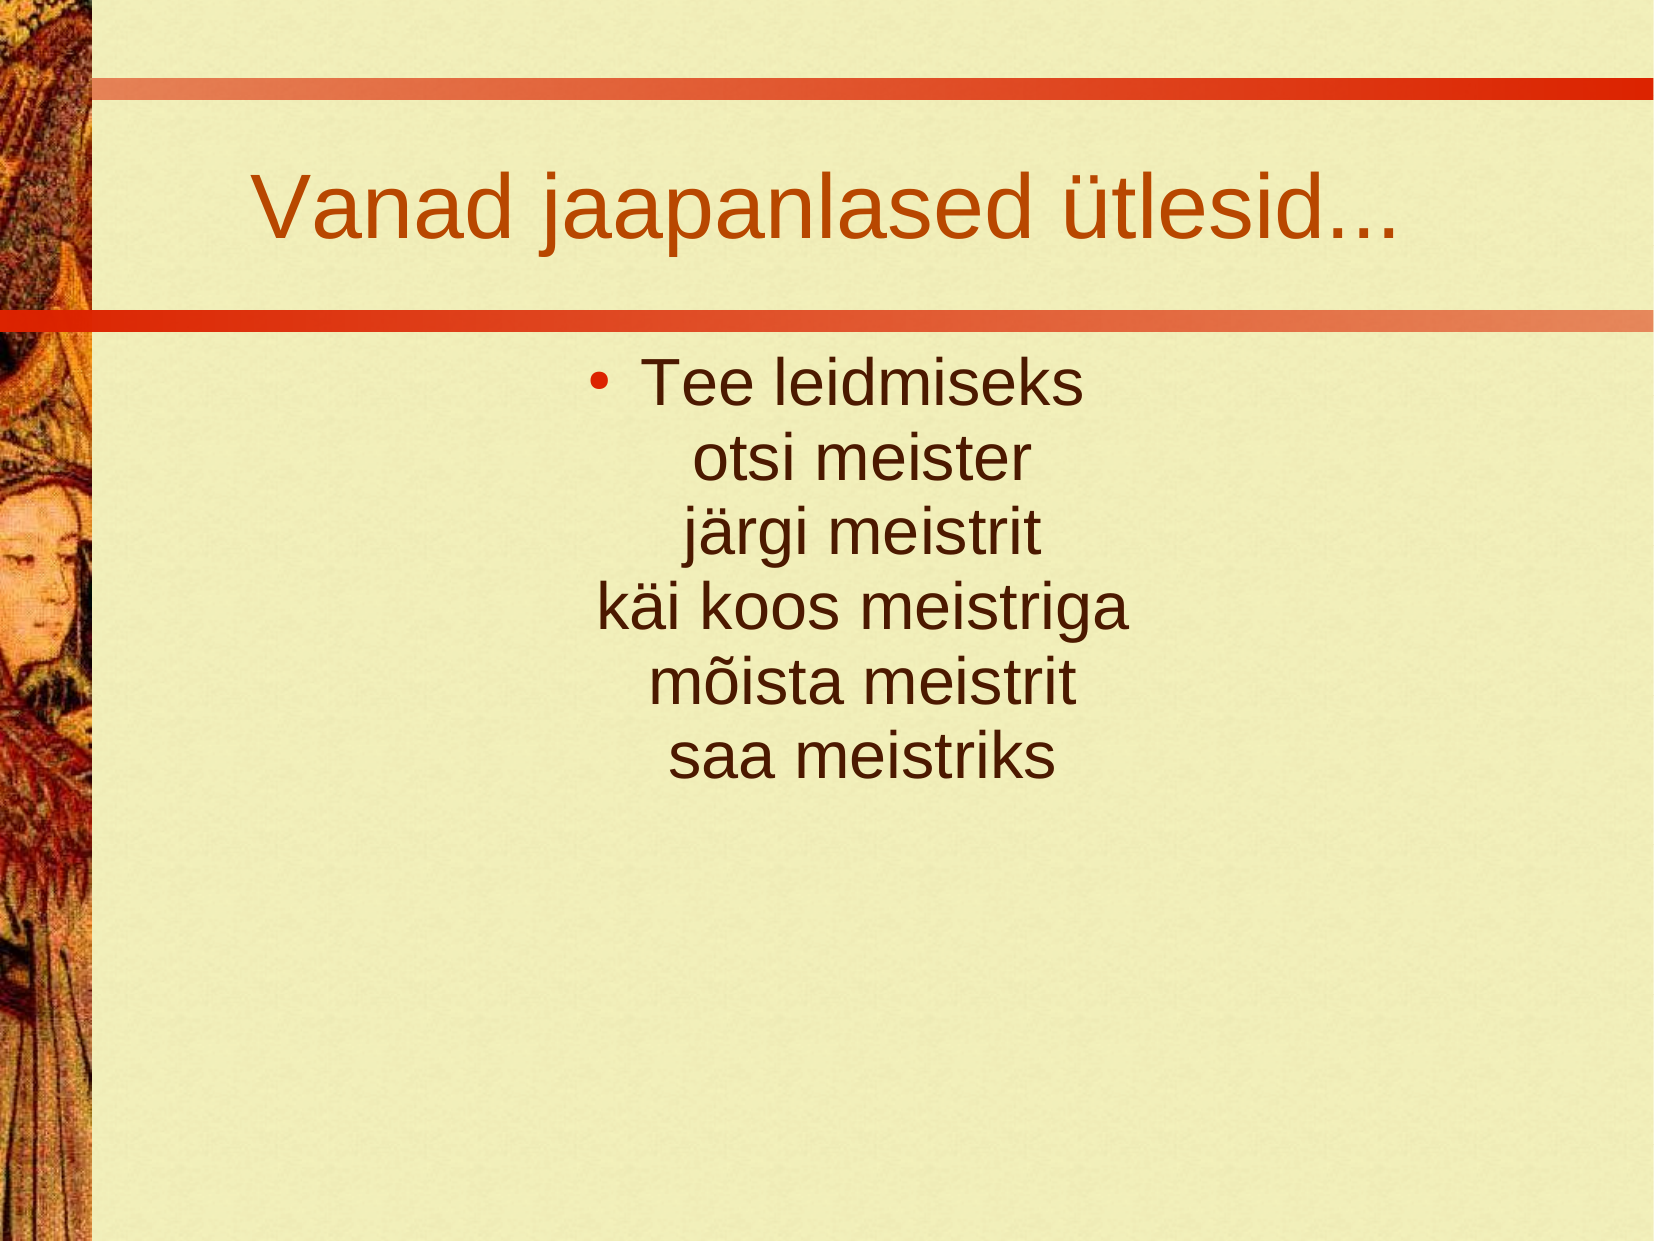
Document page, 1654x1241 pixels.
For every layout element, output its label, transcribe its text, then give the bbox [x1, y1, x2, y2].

list Tee leidmiseks otsi meister järgi meistrit käi koos meistriga mõista meistrit saa meistriks [121, 344, 1534, 1127]
picture [0, 332, 1654, 1241]
picture [0, 0, 1654, 310]
title Vanad jaapanlased ütlesid... [121, 102, 1534, 311]
